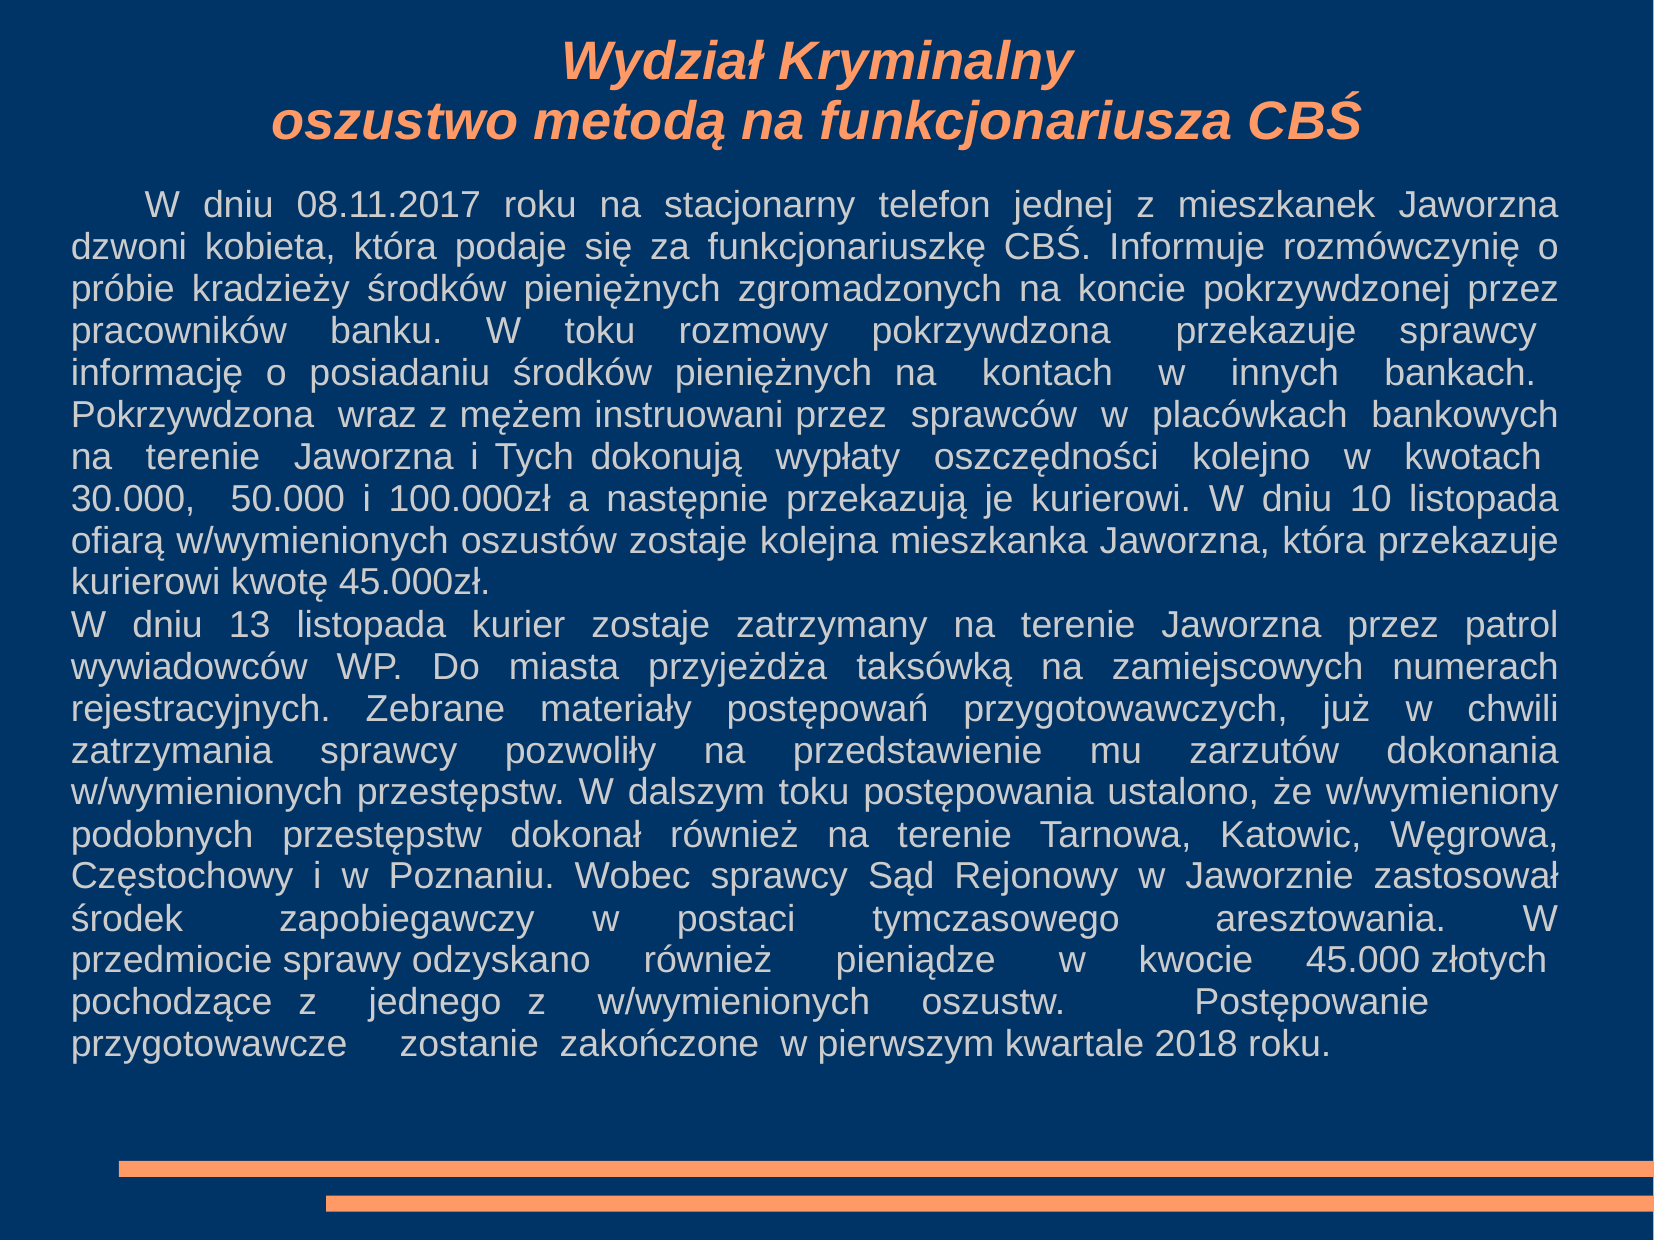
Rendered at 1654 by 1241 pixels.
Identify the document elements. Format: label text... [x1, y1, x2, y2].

subtitle W dniu 08.11.2017 roku na stacjonarny telefon jednej z mieszkanek Jaworzna dzwoni kobieta, która podaje się za funkcjonariuszkę CBŚ. Informuje rozmówczynię o próbie kradzieży środków pieniężnych zgromadzonych na koncie pokrzywdzonej przez pracowników banku. W toku rozmowy pokrzywdzona przekazuje sprawcy informację o posiadaniu środków pieniężnych na kontach w innych bankach. Pokrzywdzona wraz z mężem instruowani przez sprawców w placówkach bankowych na terenie Jaworzna i Tych dokonują wypłaty oszczędności kolejno w kwotach 30.000, 50.000 i 100.000zł a następnie przekazują je kurierowi. W dniu 10 listopada ofiarą w/wymienionych oszustów zostaje kolejna mieszkanka Jaworzna, która przekazuje kurierowi kwotę 45.000zł. W dniu 13 listopada kurier zostaje zatrzymany na terenie Jaworzna przez patrol wywiadowców WP. Do miasta przyjeżdża taksówką na zamiejscowych numerach rejestracyjnych. Zebrane materiały postępowań przygotowawczych, już w chwili zatrzymania sprawcy pozwoliły na przedstawienie mu zarzutów dokonania w/wymienionych przestępstw. W dalszym toku postępowania ustalono, że w/wymieniony podobnych przestępstw dokonał również na terenie Tarnowa, Katowic, Węgrowa, Częstochowy i w Poznaniu. Wobec sprawcy Sąd Rejonowy w Jaworznie zastosował środek zapobiegawczy w postaci tymczasowego aresztowania. W przedmiocie sprawy odzyskano również pieniądze w kwocie 45.000 złotych pochodzące z jednego z w/wymienionych oszustw. Postępowanie przygotowawcze zostanie zakończone w pierwszym kwartale 2018 roku. [70, 0, 1559, 1241]
